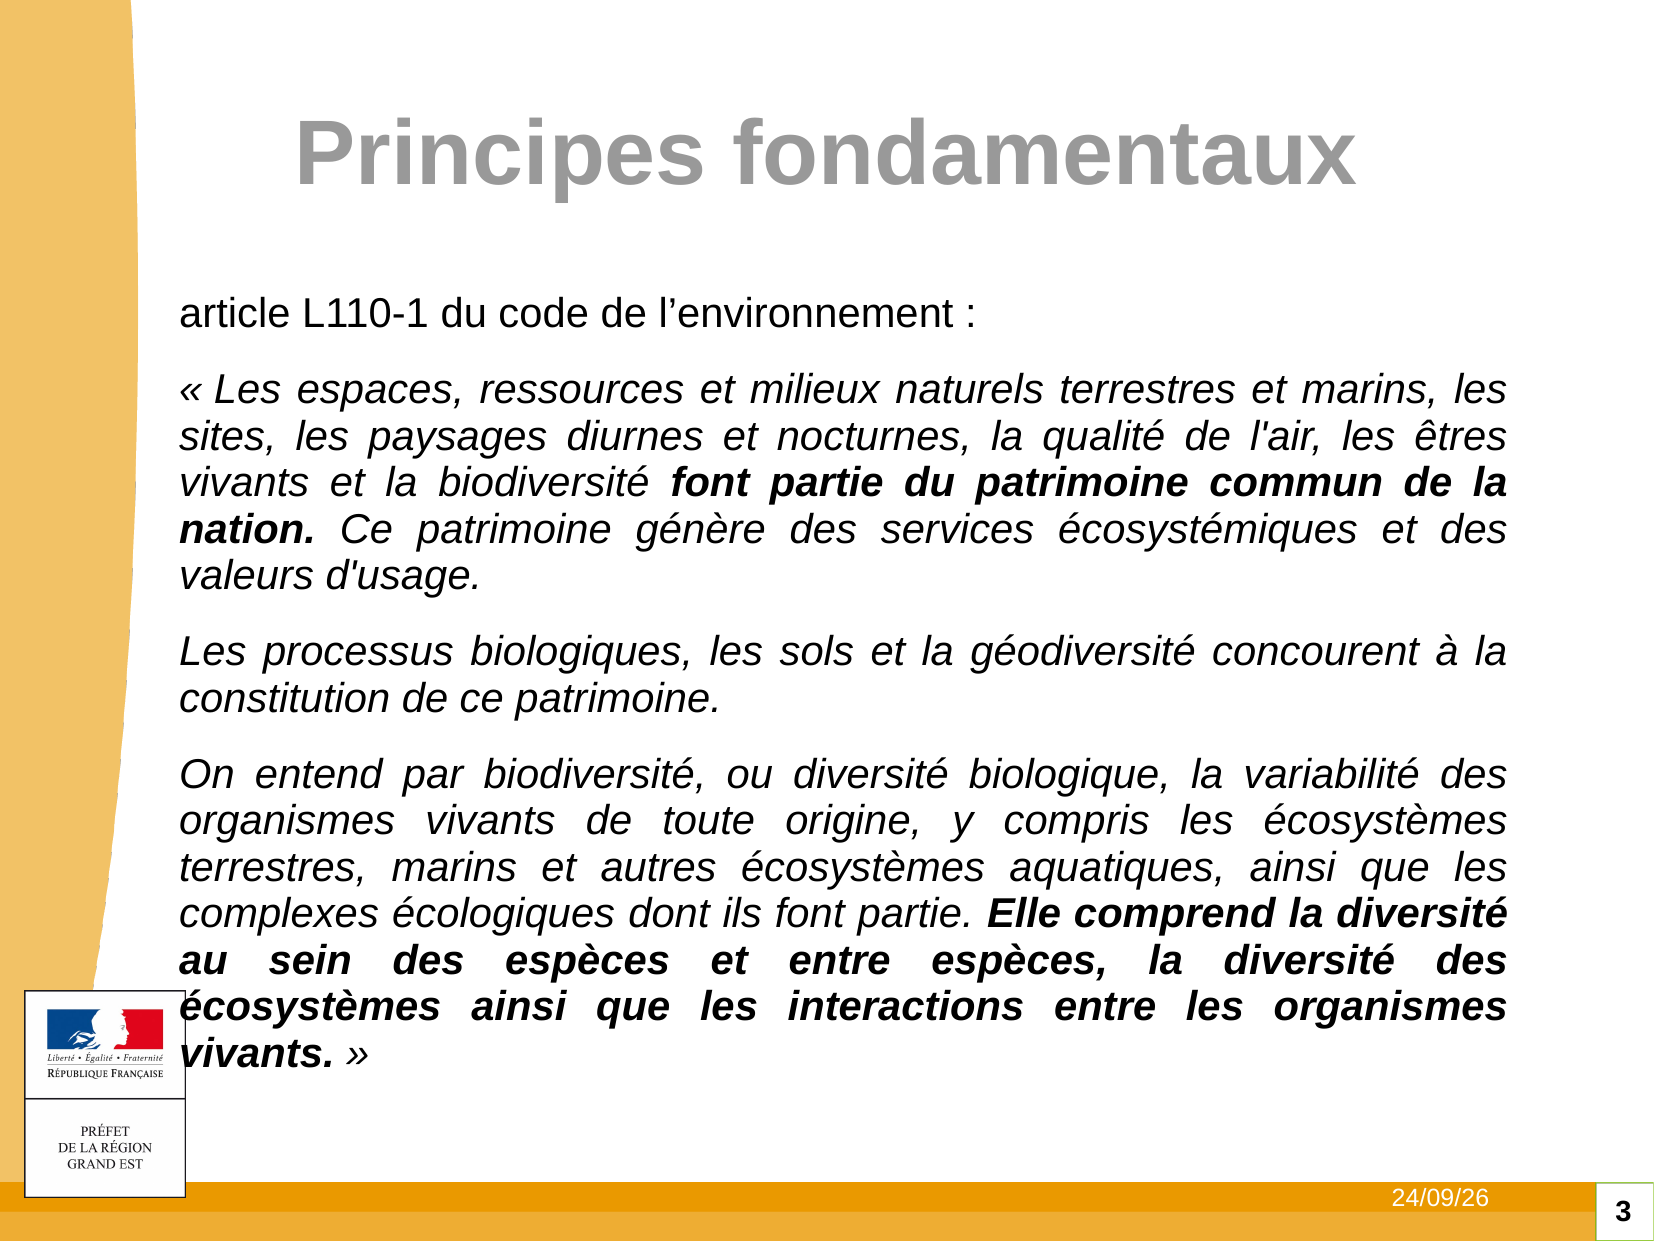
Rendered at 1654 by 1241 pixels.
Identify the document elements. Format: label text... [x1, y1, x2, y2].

title Principes fondamentaux [82, 49, 1571, 257]
picture [0, 0, 1654, 1241]
list article L110-1 du code de l’environnement : « Les espaces, ressources et milieux naturels terrestres et marins, les sites, les paysages diurnes et nocturnes, la qualité de l'air, les êtres vivants et la biodiversité font partie du patrimoine commun de la nation. Ce patrimoine génère des services écosystémiques et des valeurs d'usage. Les processus biologiques, les sols et la géodiversité concourent à la constitution de ce patrimoine. On entend par biodiversité, ou diversité biologique, la variabilité des organismes vivants de toute origine, y compris les écosystèmes terrestres, marins et autres écosystèmes aquatiques, ainsi que les complexes écologiques dont ils font partie. Elle comprend la diversité au sein des espèces et entre espèces, la diversité des écosystèmes ainsi que les interactions entre les organismes vivants. » [179, 290, 1509, 1109]
